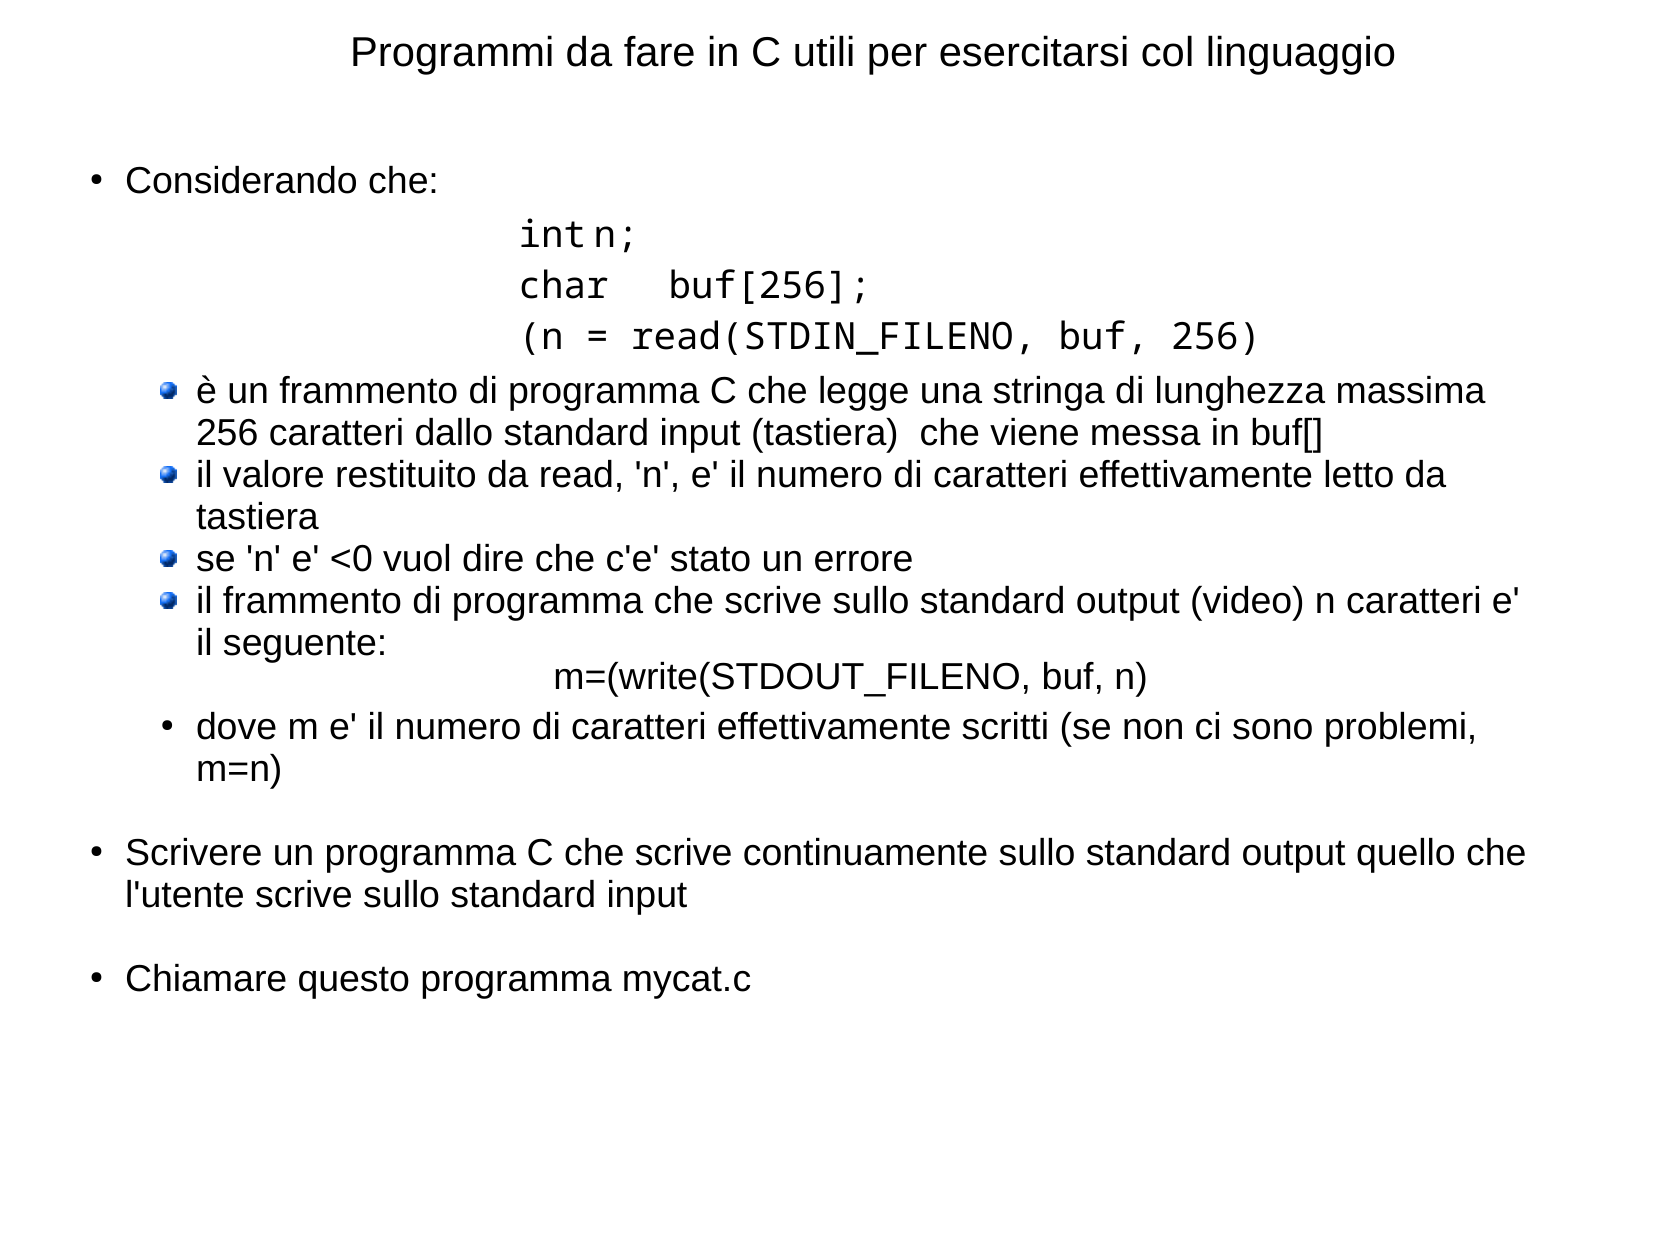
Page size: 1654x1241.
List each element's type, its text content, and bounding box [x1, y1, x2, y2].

text_box int n; char buf[256]; (n = read(STDIN_FILENO, buf, 256) [432, 200, 1528, 388]
text_box Considerando che: è un frammento di programma C che legge una stringa di lunghezza massima 256 caratteri dallo standard input (tastiera) che viene messa in buf[] il valore restituito da read, 'n', e' il numero di caratteri effettivamente letto da tastiera se 'n' e' <0 vuol dire che c'e' stato un errore il frammento di programma che scrive sullo standard output (video) n caratteri e' il seguente: dove m e' il numero di caratteri effettivamente scritti (se non ci sono problemi, m=n) Scrivere un programma C che scrive continuamente sullo standard output quello che l'utente scrive sullo standard input Chiamare questo programma mycat.c [75, 110, 1561, 1049]
text_box Programmi da fare in C utili per esercitarsi col linguaggio [300, 20, 1486, 83]
text_box m=(write(STDOUT_FILENO, buf, n) [538, 647, 1261, 705]
